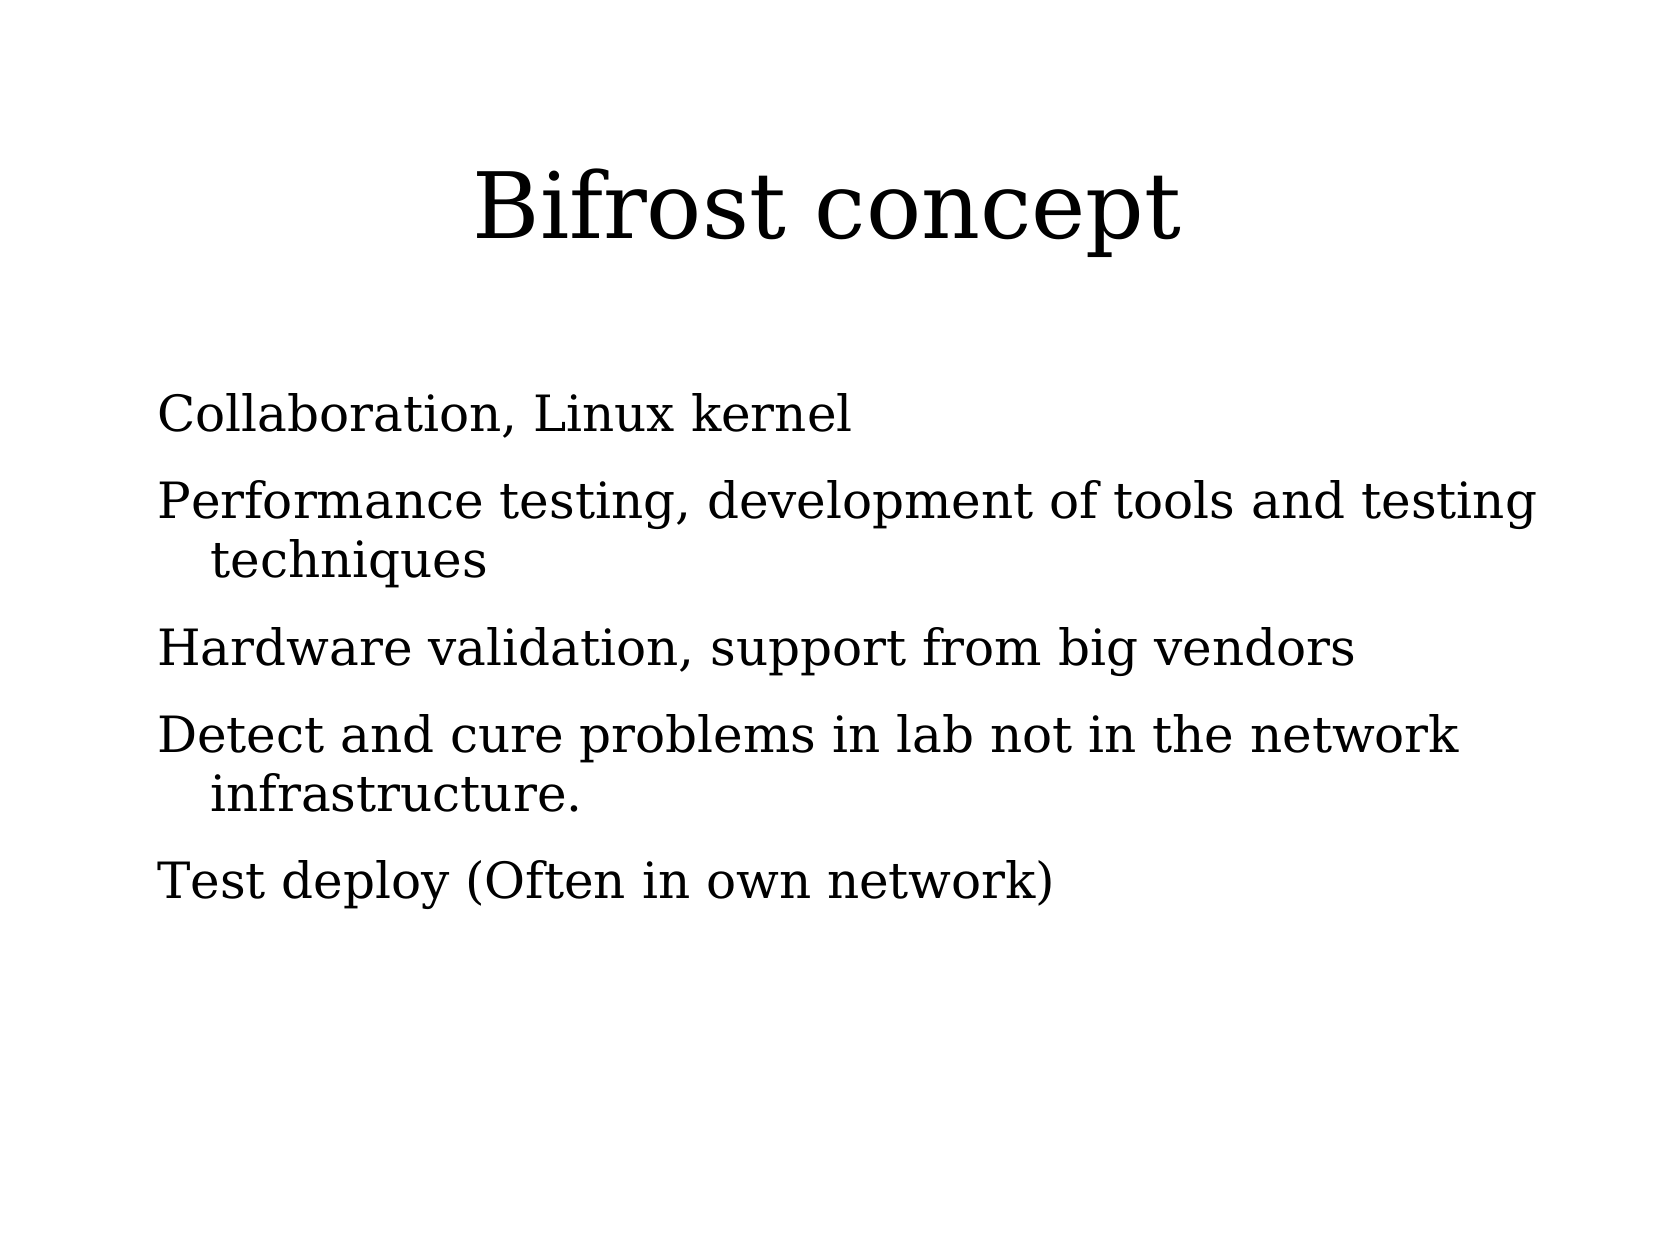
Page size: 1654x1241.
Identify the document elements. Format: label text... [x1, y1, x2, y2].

list Collaboration, Linux kernel Performance testing, development of tools and testing techniques Hardware validation, support from big vendors Detect and cure problems in lab not in the network infrastructure. Test deploy (Often in own network) [139, 296, 1552, 1190]
title Bifrost concept [121, 102, 1534, 311]
